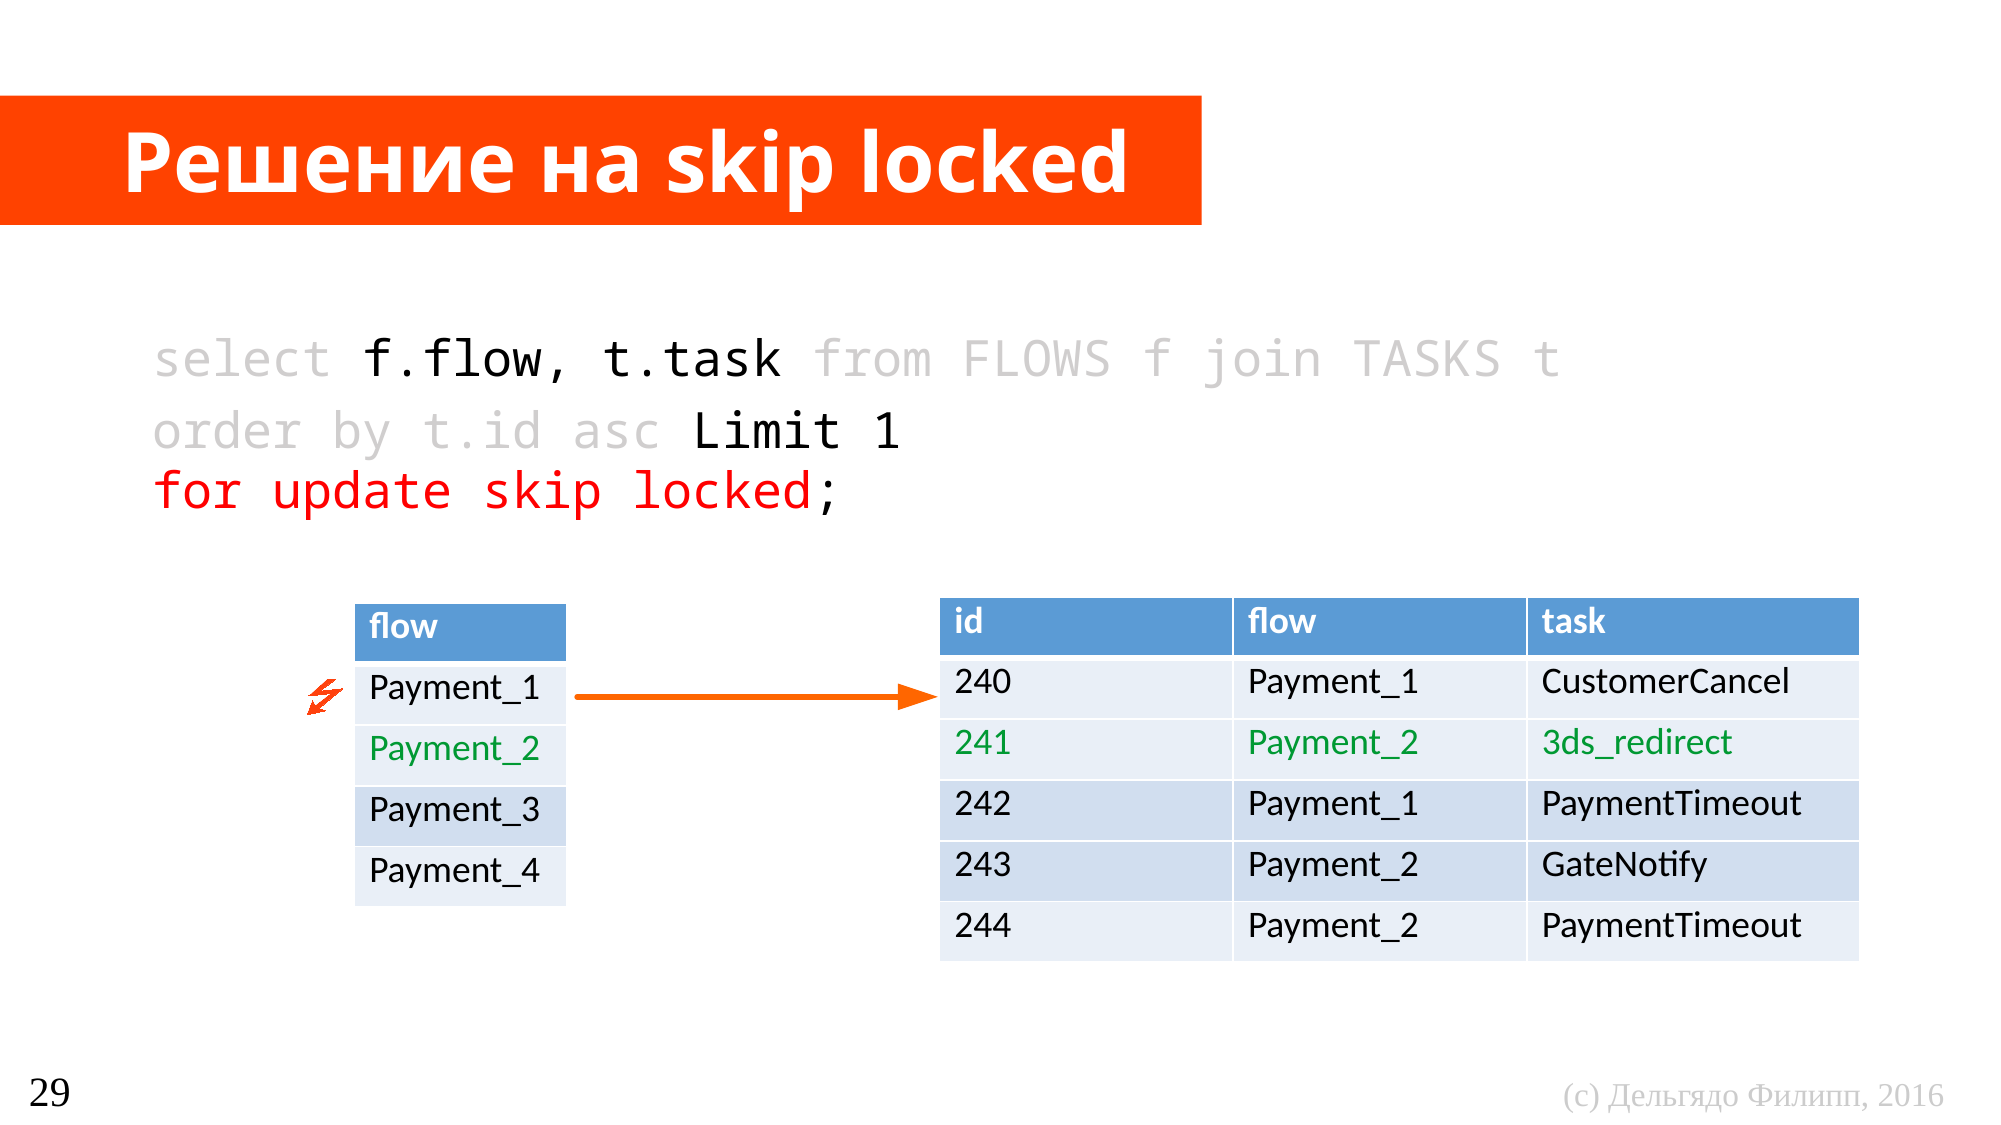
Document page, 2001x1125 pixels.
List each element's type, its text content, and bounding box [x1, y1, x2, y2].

table_header flow [355, 604, 566, 661]
table_cell Payment_2 [1234, 842, 1526, 901]
table_cell Payment_1 [355, 667, 566, 724]
table_cell Payment_2 [1234, 720, 1526, 779]
text_box [307, 679, 343, 715]
table_cell PaymentTimeout [1528, 781, 1859, 840]
table_cell Payment_1 [1234, 661, 1526, 718]
table_header id [940, 598, 1232, 655]
table_cell CustomerCancel [1528, 661, 1859, 718]
title Решение на skip locked [0, 95, 1202, 225]
table_header task [1528, 598, 1859, 655]
table_cell Payment_2 [355, 726, 566, 785]
table_cell Payment_1 [1234, 781, 1526, 840]
table_cell 240 [940, 661, 1232, 718]
table_cell Payment_2 [1234, 902, 1526, 961]
table_cell 243 [940, 842, 1232, 901]
table_cell PaymentTimeout [1528, 902, 1859, 961]
table_cell 244 [940, 902, 1232, 961]
table_cell 241 [940, 720, 1232, 779]
table_cell GateNotify [1528, 842, 1859, 901]
table_cell 242 [940, 781, 1232, 840]
table_cell 3ds_redirect [1528, 720, 1859, 779]
text_box select f.flow, t.task from FLOWS f join TASKS t order by t.id asc Limit 1 for update skip locked; [137, 318, 1843, 527]
table_cell Payment_4 [355, 847, 566, 906]
table_header flow [1234, 598, 1526, 655]
table_cell Payment_3 [355, 787, 566, 846]
